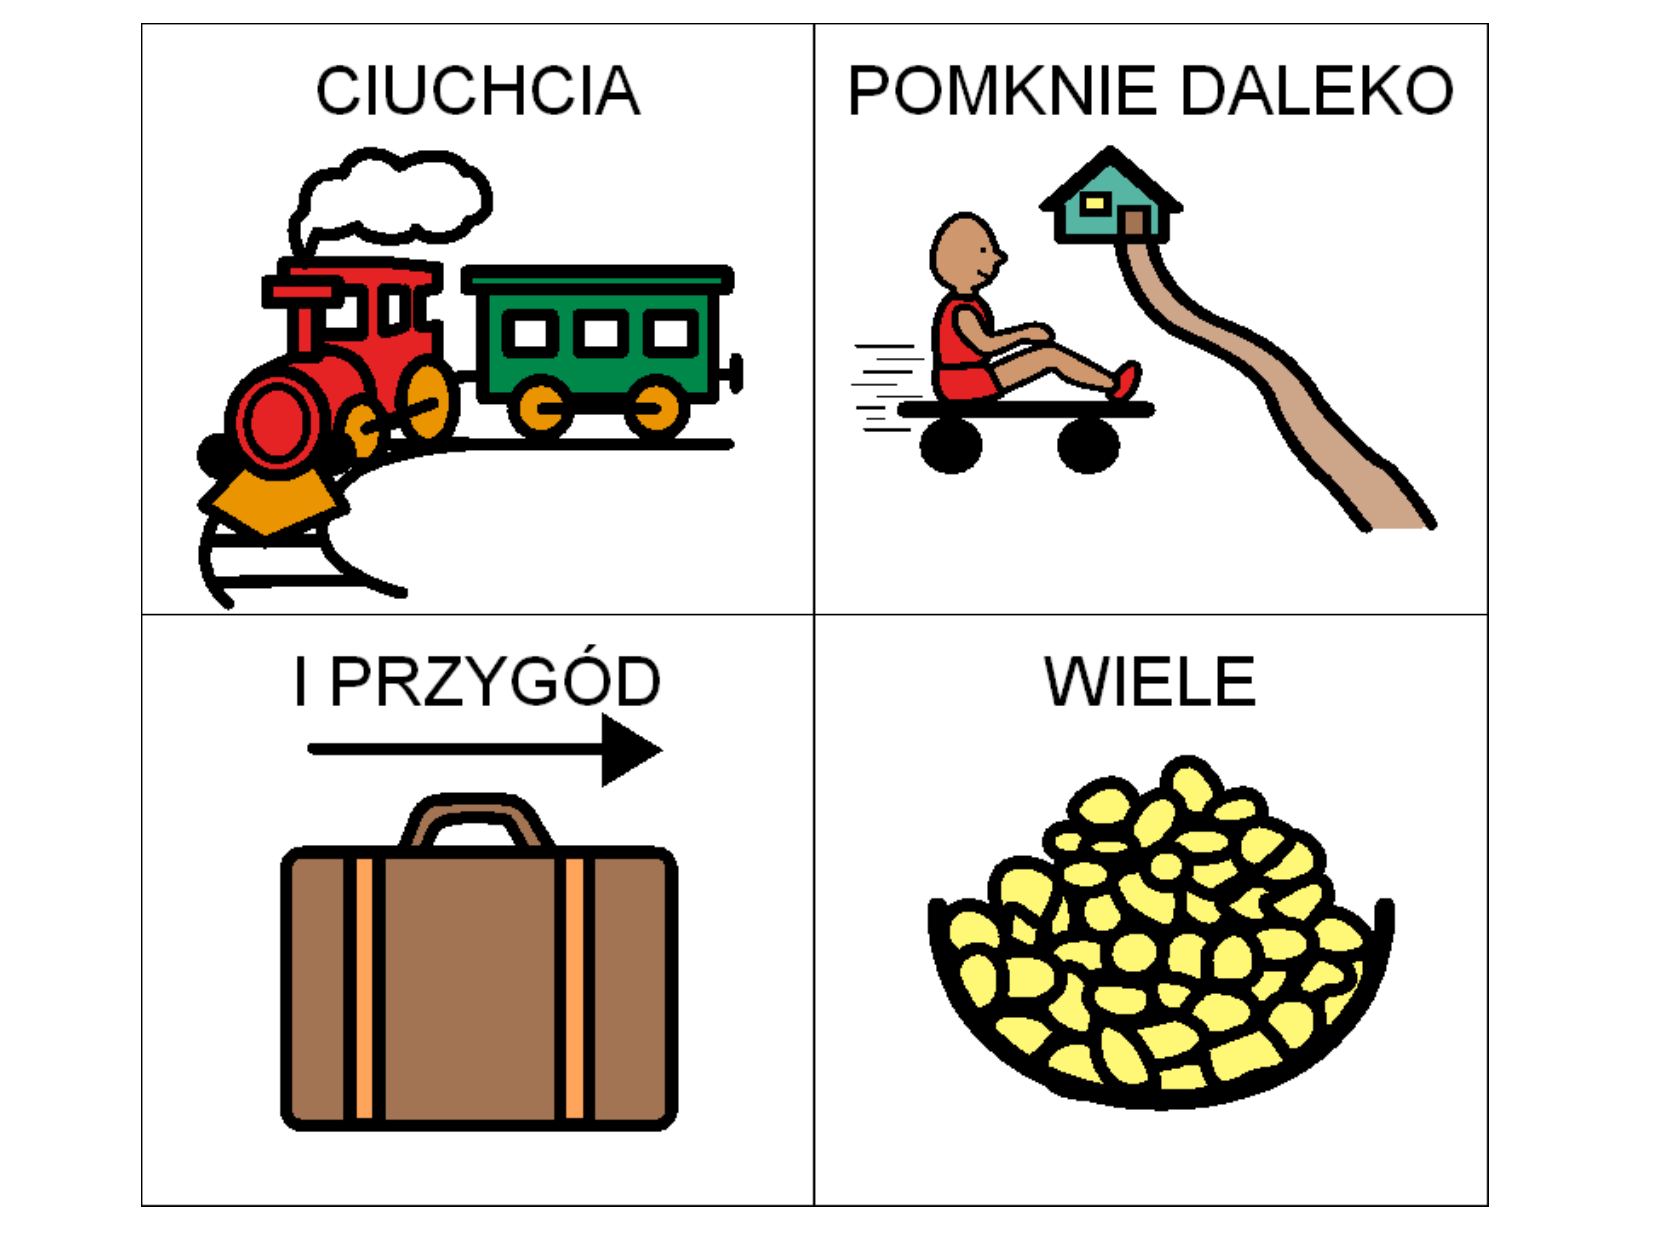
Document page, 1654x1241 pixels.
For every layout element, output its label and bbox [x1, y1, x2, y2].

picture [141, 23, 1489, 1207]
